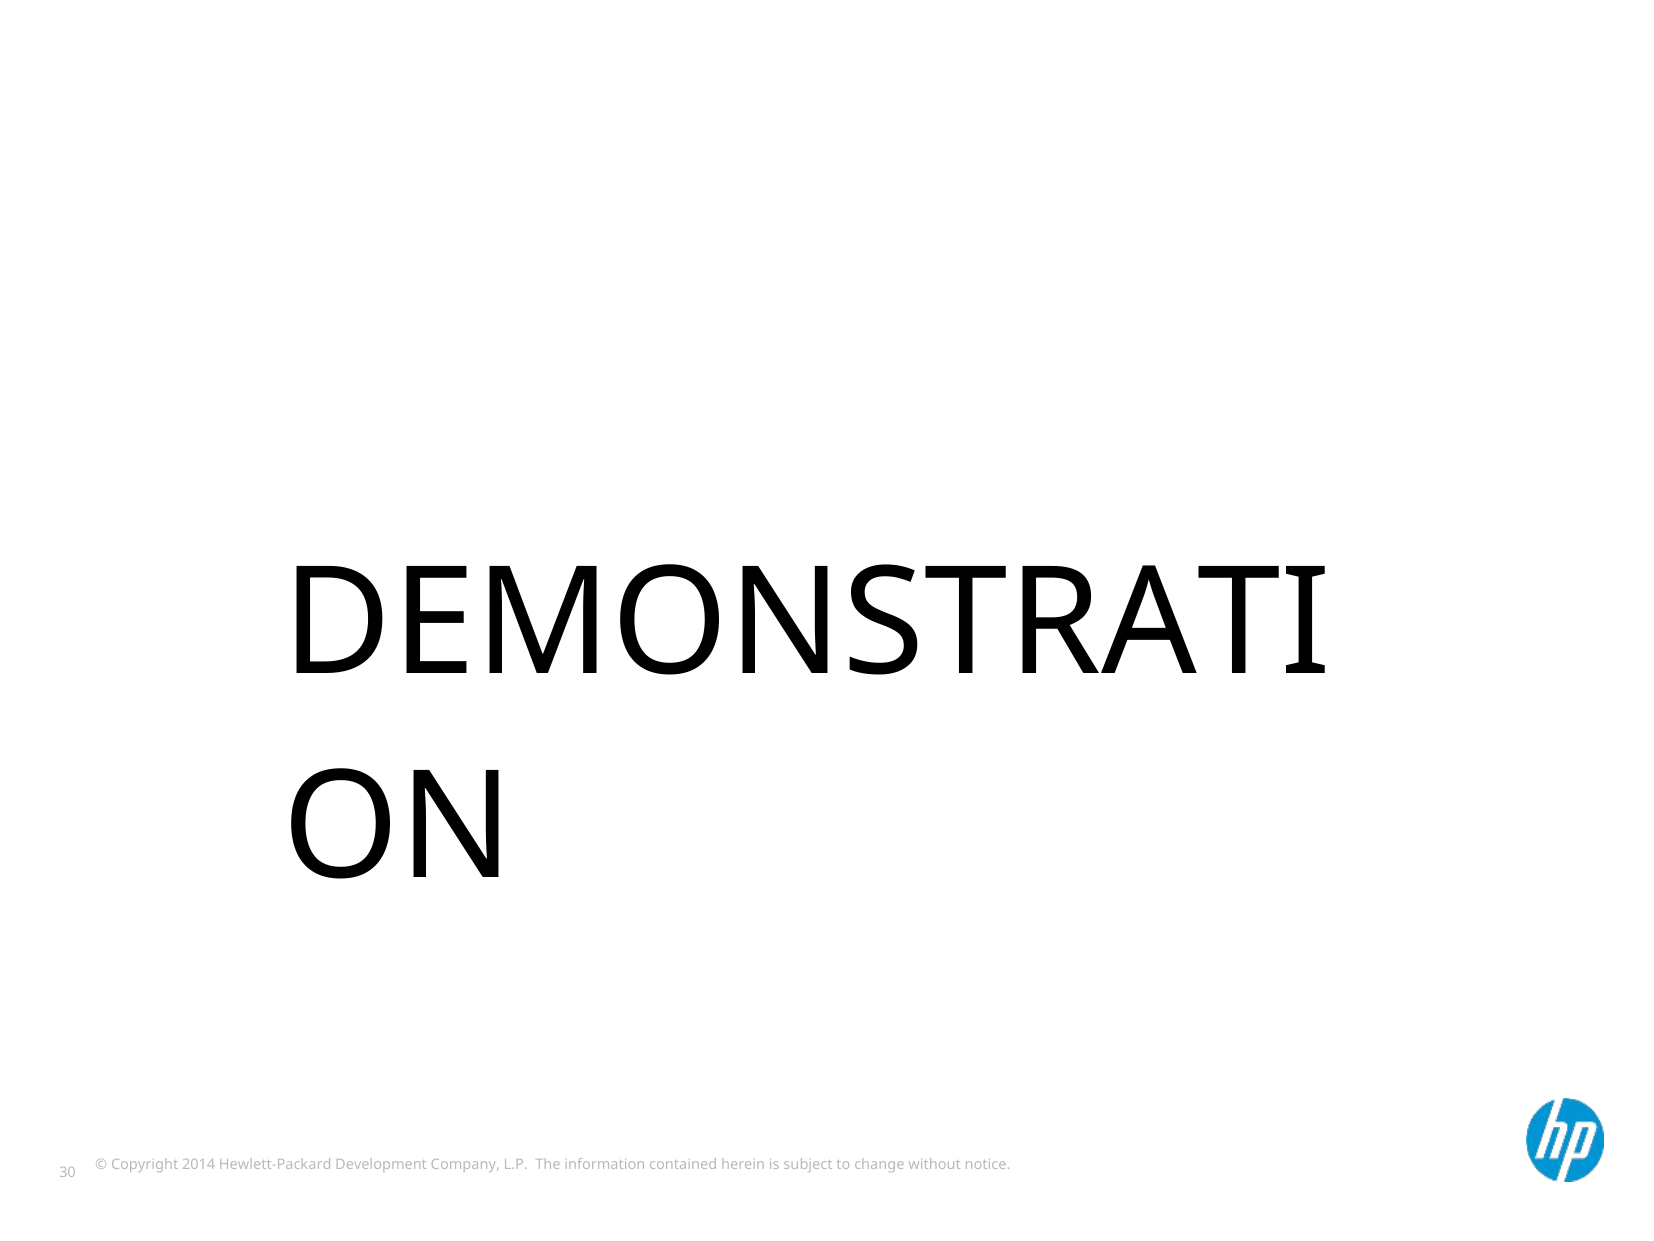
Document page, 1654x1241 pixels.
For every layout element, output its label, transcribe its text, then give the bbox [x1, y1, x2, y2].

text_box DEMONSTRATION [282, 513, 1370, 688]
picture [1573, 1148, 1604, 1182]
picture [1526, 1098, 1568, 1159]
picture [1526, 1122, 1597, 1182]
picture [1568, 1098, 1604, 1132]
